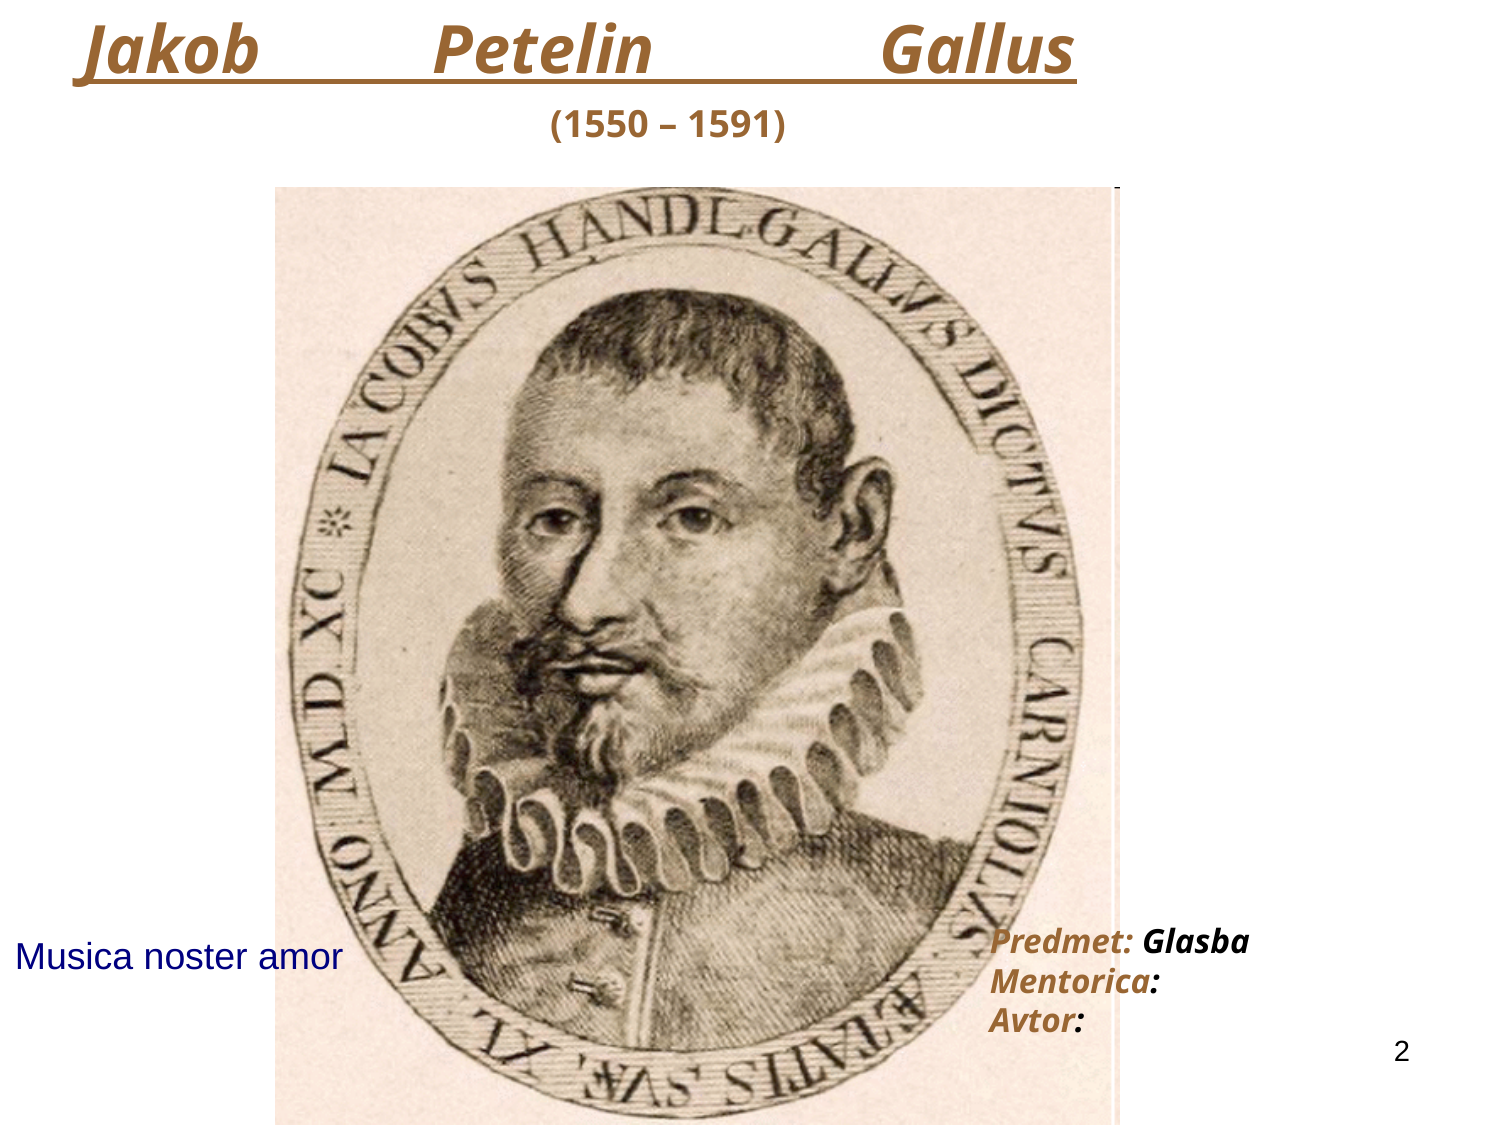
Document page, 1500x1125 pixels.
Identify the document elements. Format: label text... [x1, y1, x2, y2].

text_box Predmet: Glasba Mentorica: Avtor: [975, 912, 1500, 1048]
picture [275, 187, 1120, 1125]
text_box Musica noster amor [0, 924, 375, 985]
slide_number <number> [1120, 1048, 1425, 1103]
text_box Jakob Petelin Gallus (1550 – 1591) [0, 0, 1425, 153]
